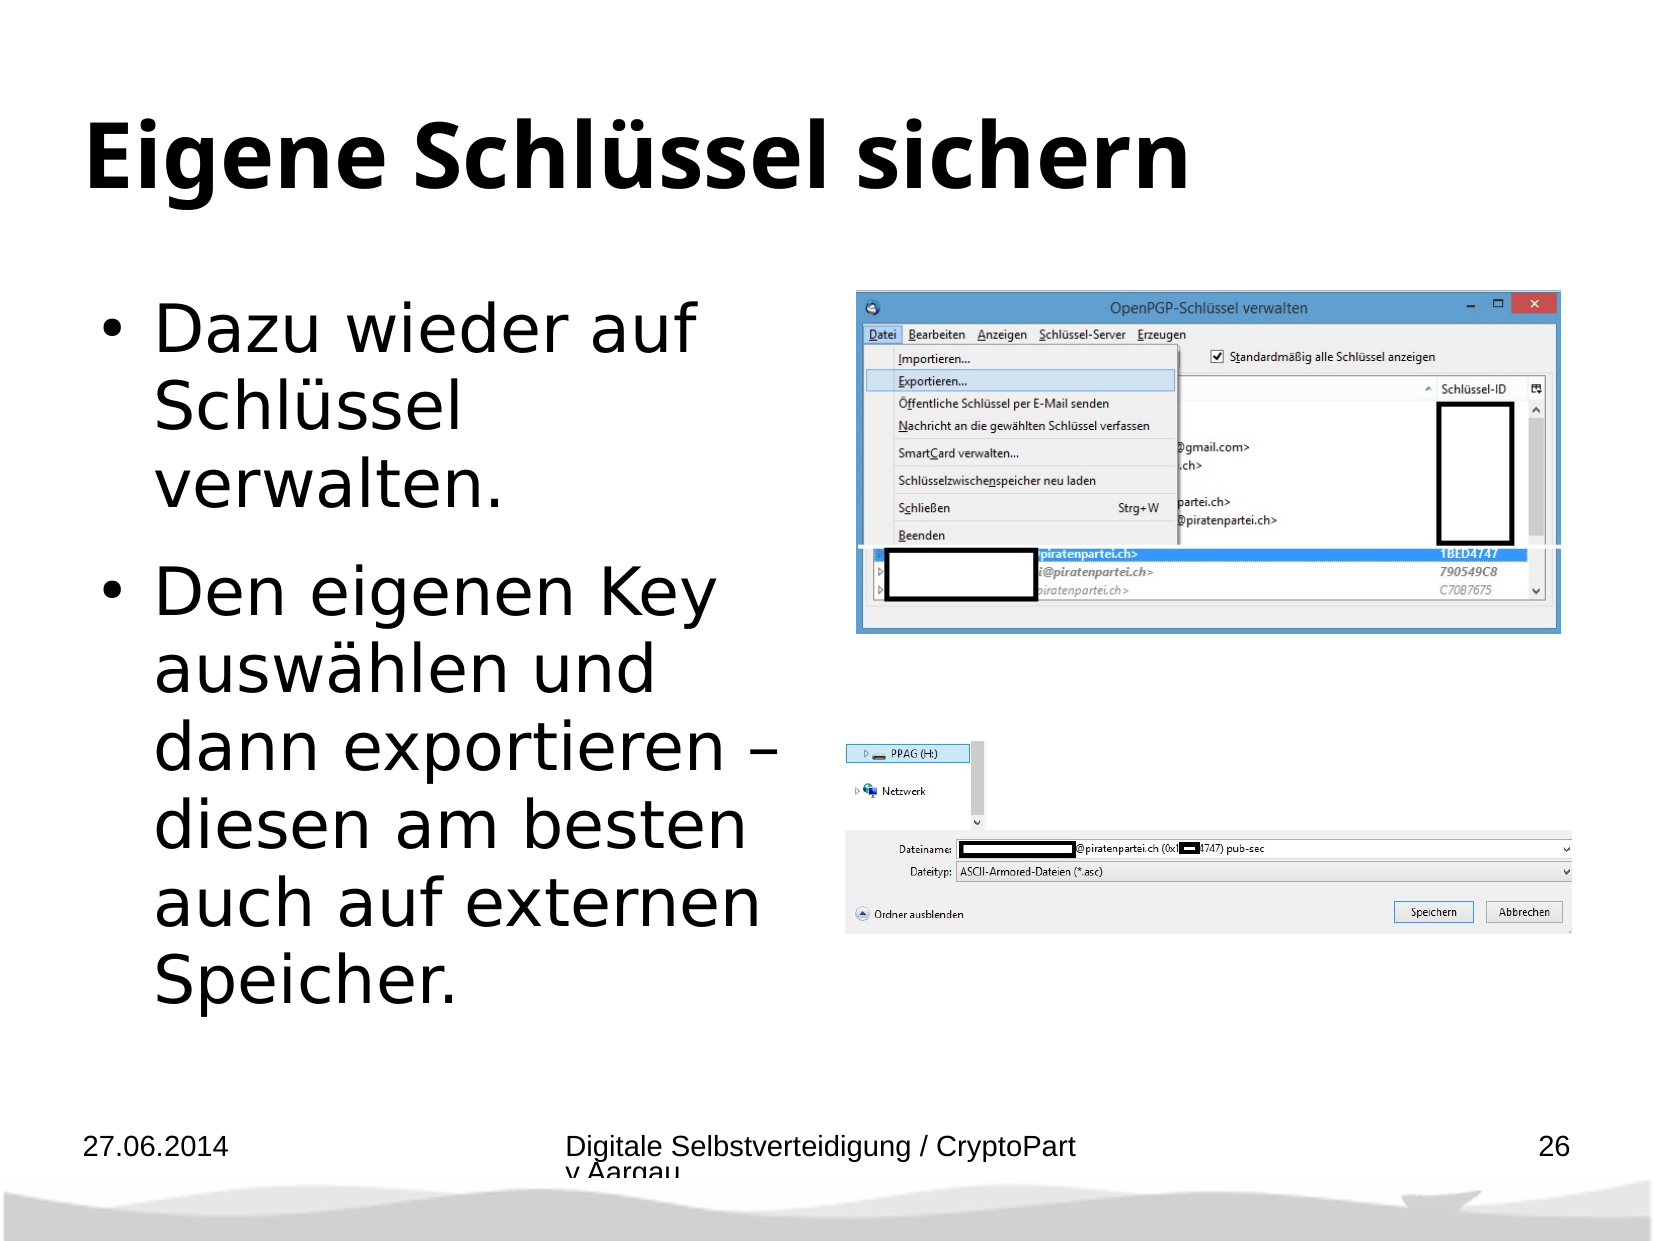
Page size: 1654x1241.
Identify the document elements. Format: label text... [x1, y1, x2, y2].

picture [3, 1178, 1654, 1241]
picture [856, 290, 1561, 634]
title Eigene Schlüssel sichern [82, 49, 1571, 257]
picture [845, 741, 1572, 934]
list Dazu wieder auf Schlüssel verwalten. Den eigenen Key auswählen und dann exportieren – diesen am besten auch auf externen Speicher. [82, 290, 809, 1020]
